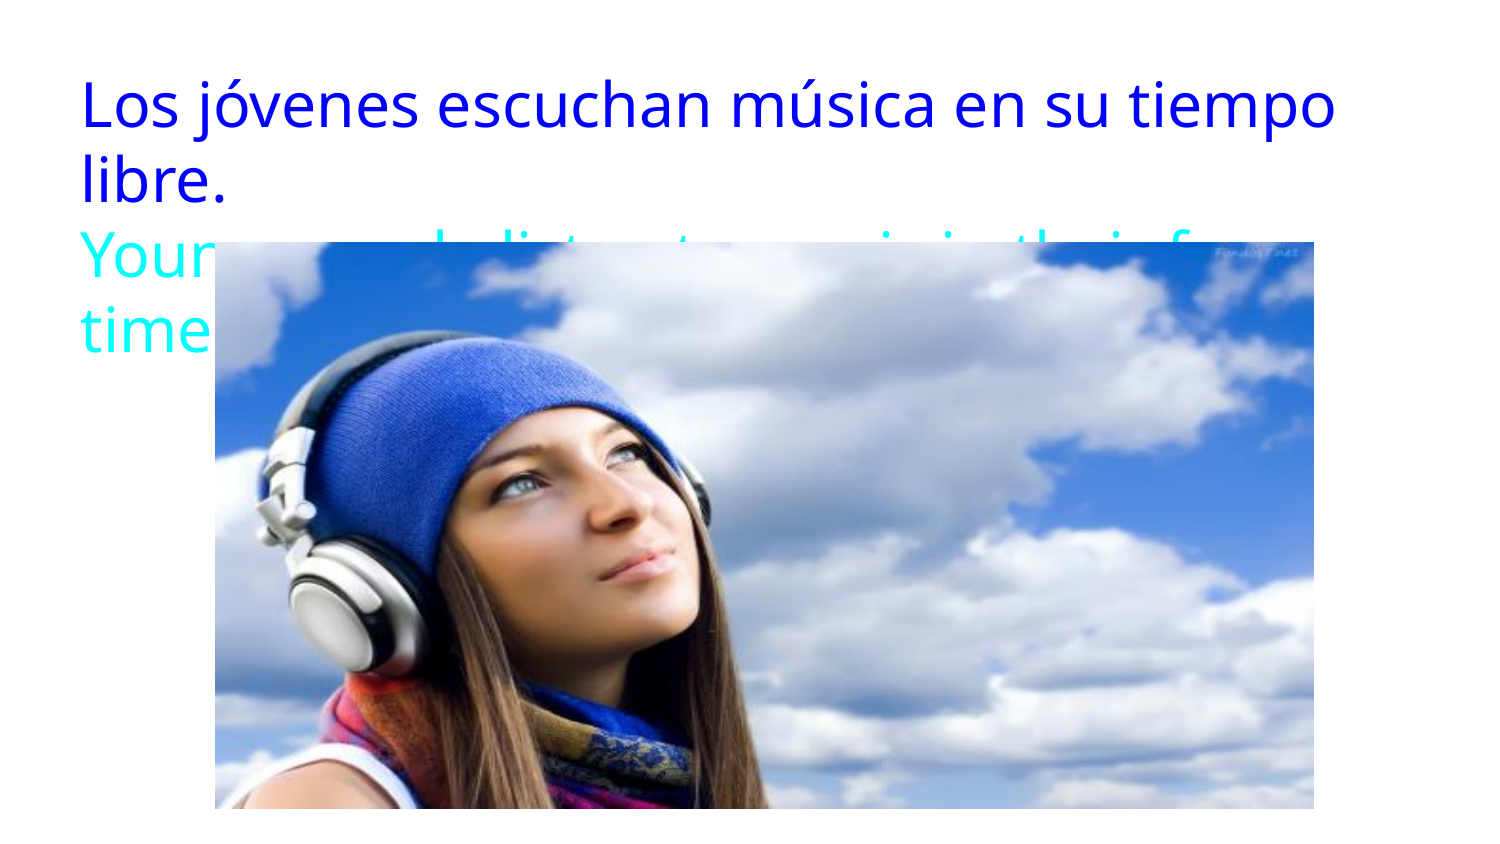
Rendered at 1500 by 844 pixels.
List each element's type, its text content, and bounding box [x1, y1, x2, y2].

title Los jóvenes escuchan música en su tiempo libre. Young people listen to music in their free time. [65, 49, 1464, 229]
picture [215, 242, 1314, 809]
